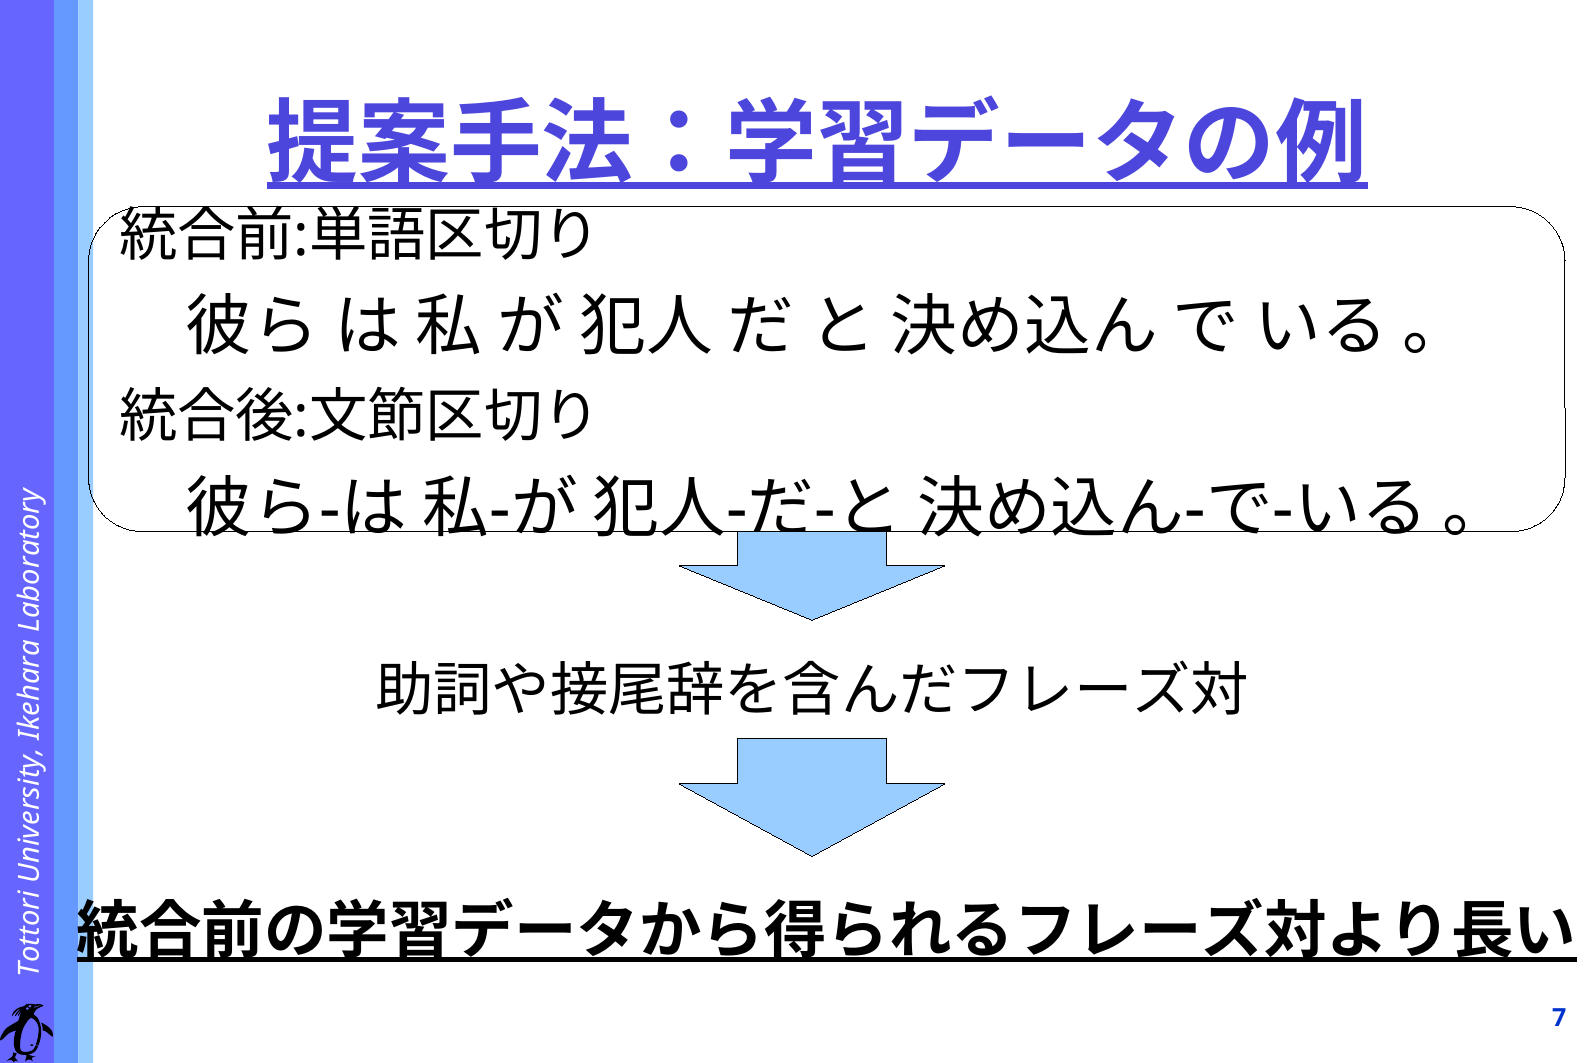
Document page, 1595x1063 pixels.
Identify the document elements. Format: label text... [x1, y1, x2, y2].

text_box [679, 738, 945, 857]
text_box [679, 531, 945, 621]
text_box 統合前:単語区切り 彼ら は 私 が 犯人 だ と 決め込ん で いる 。 統合後:文節区切り 彼ら-は 私-が 犯人-だ-と 決め込ん-で-いる 。 [88, 216, 1566, 532]
text_box 助詞や接尾辞を含んだフレーズ対 [59, 635, 1565, 709]
title 提案手法：学習データの例 [92, 32, 1542, 240]
text_box 統合前の学習データから得られるフレーズ対より長い [59, 872, 1595, 1034]
